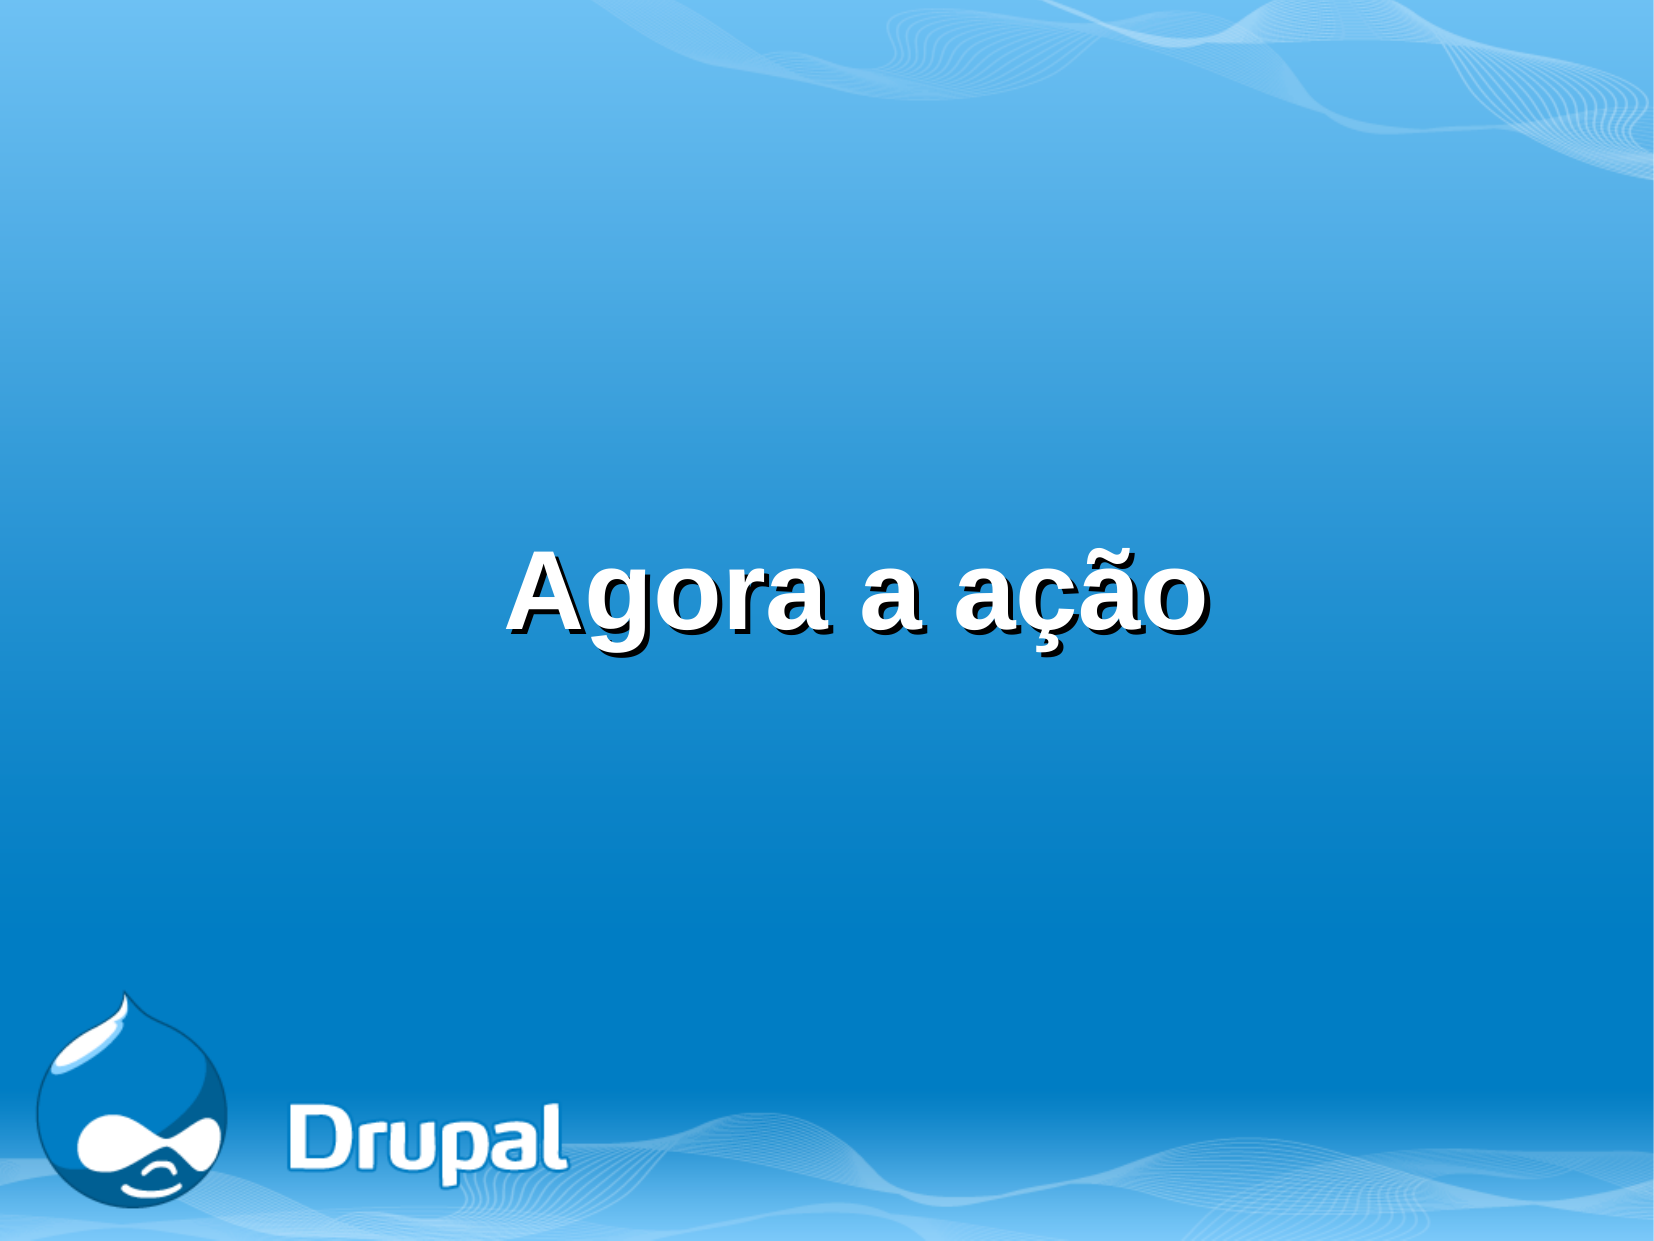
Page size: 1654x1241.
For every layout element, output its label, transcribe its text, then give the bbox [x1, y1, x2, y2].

title Agora a ação [112, 487, 1601, 694]
picture [0, 0, 1654, 1241]
